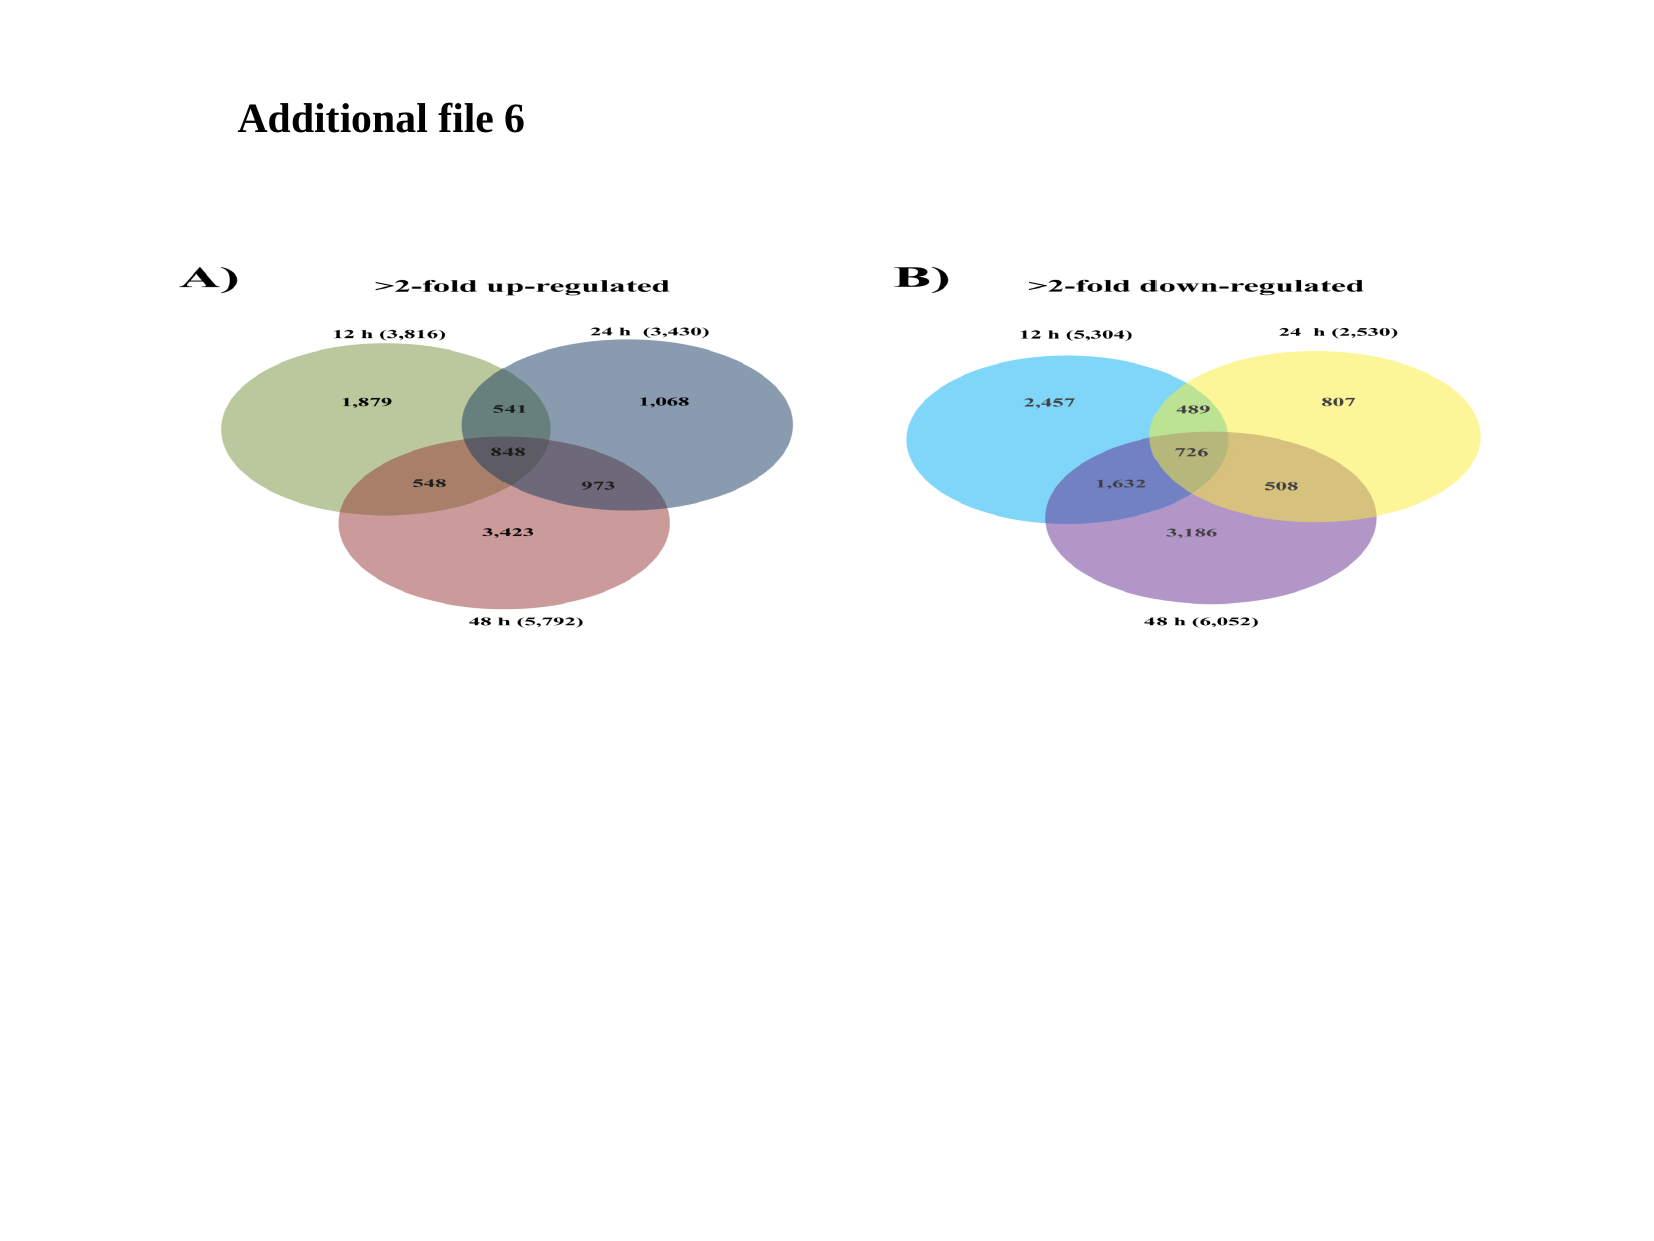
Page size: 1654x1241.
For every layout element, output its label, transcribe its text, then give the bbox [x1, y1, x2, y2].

picture [179, 262, 1482, 629]
text_box Additional file 6 [222, 76, 541, 149]
